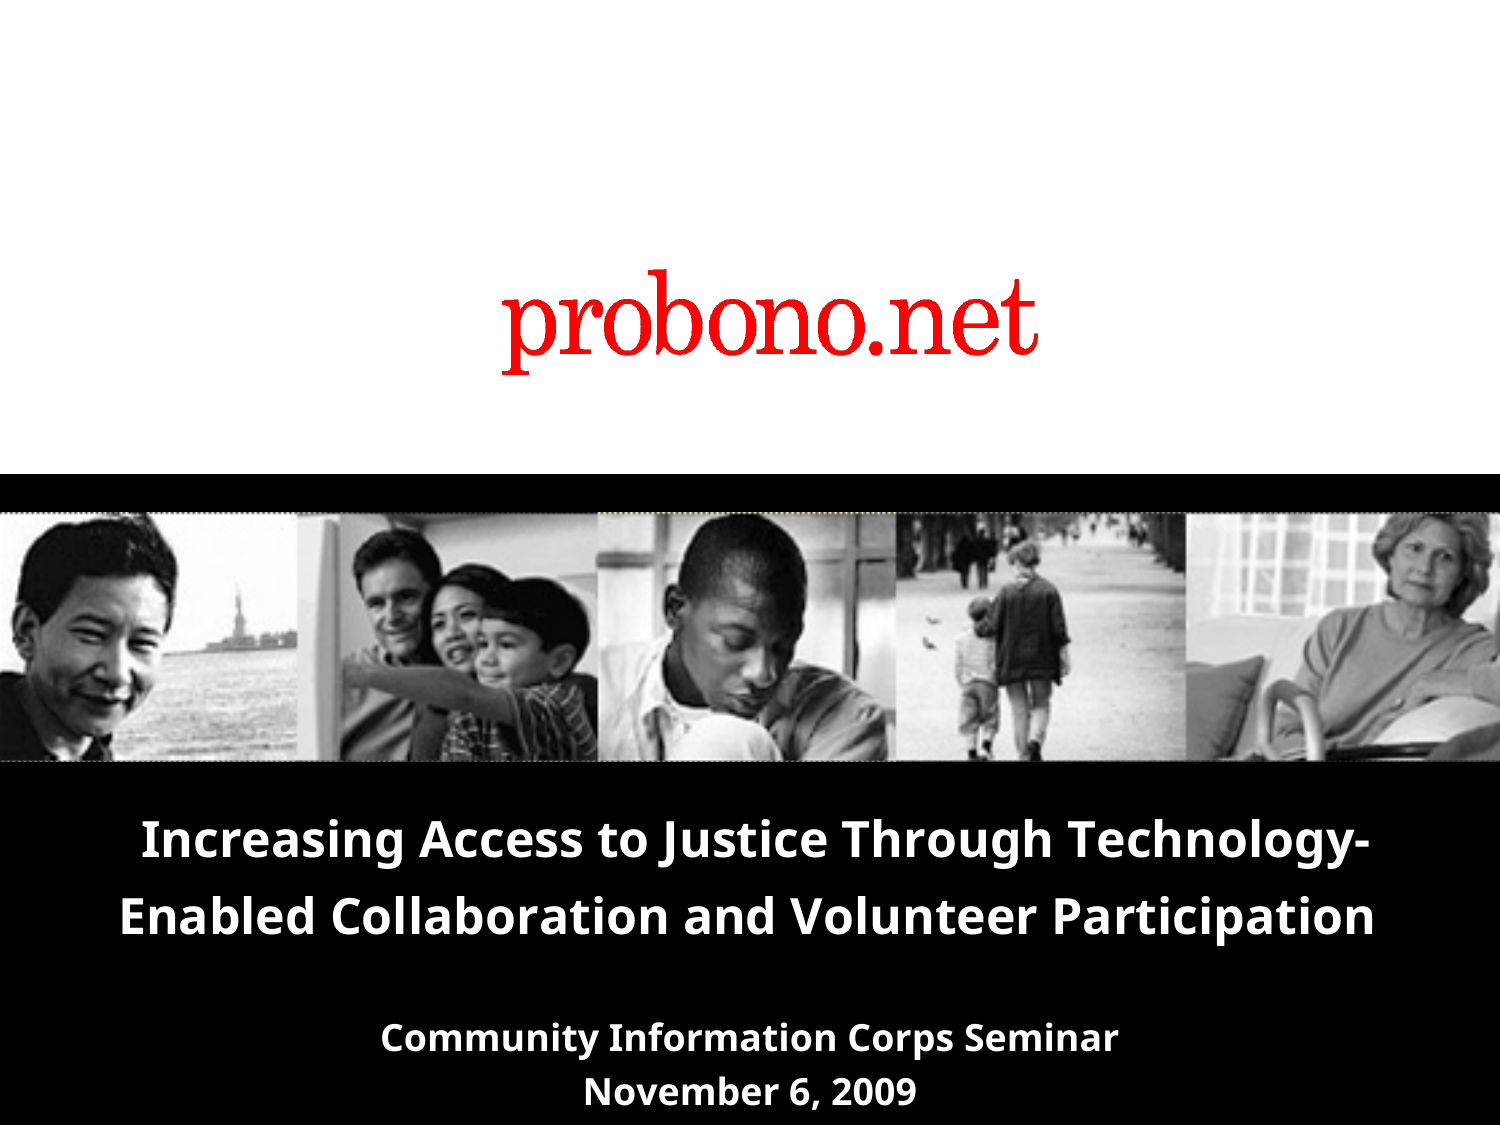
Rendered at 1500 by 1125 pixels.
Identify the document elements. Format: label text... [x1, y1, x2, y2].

picture [0, 512, 1500, 762]
picture [500, 266, 1038, 375]
text_box Increasing Access to Justice Through Technology-Enabled Collaboration and Volunteer Participation [50, 800, 1463, 1026]
text_box Community Information Corps Seminar November 6, 2009 [112, 1037, 1388, 1122]
